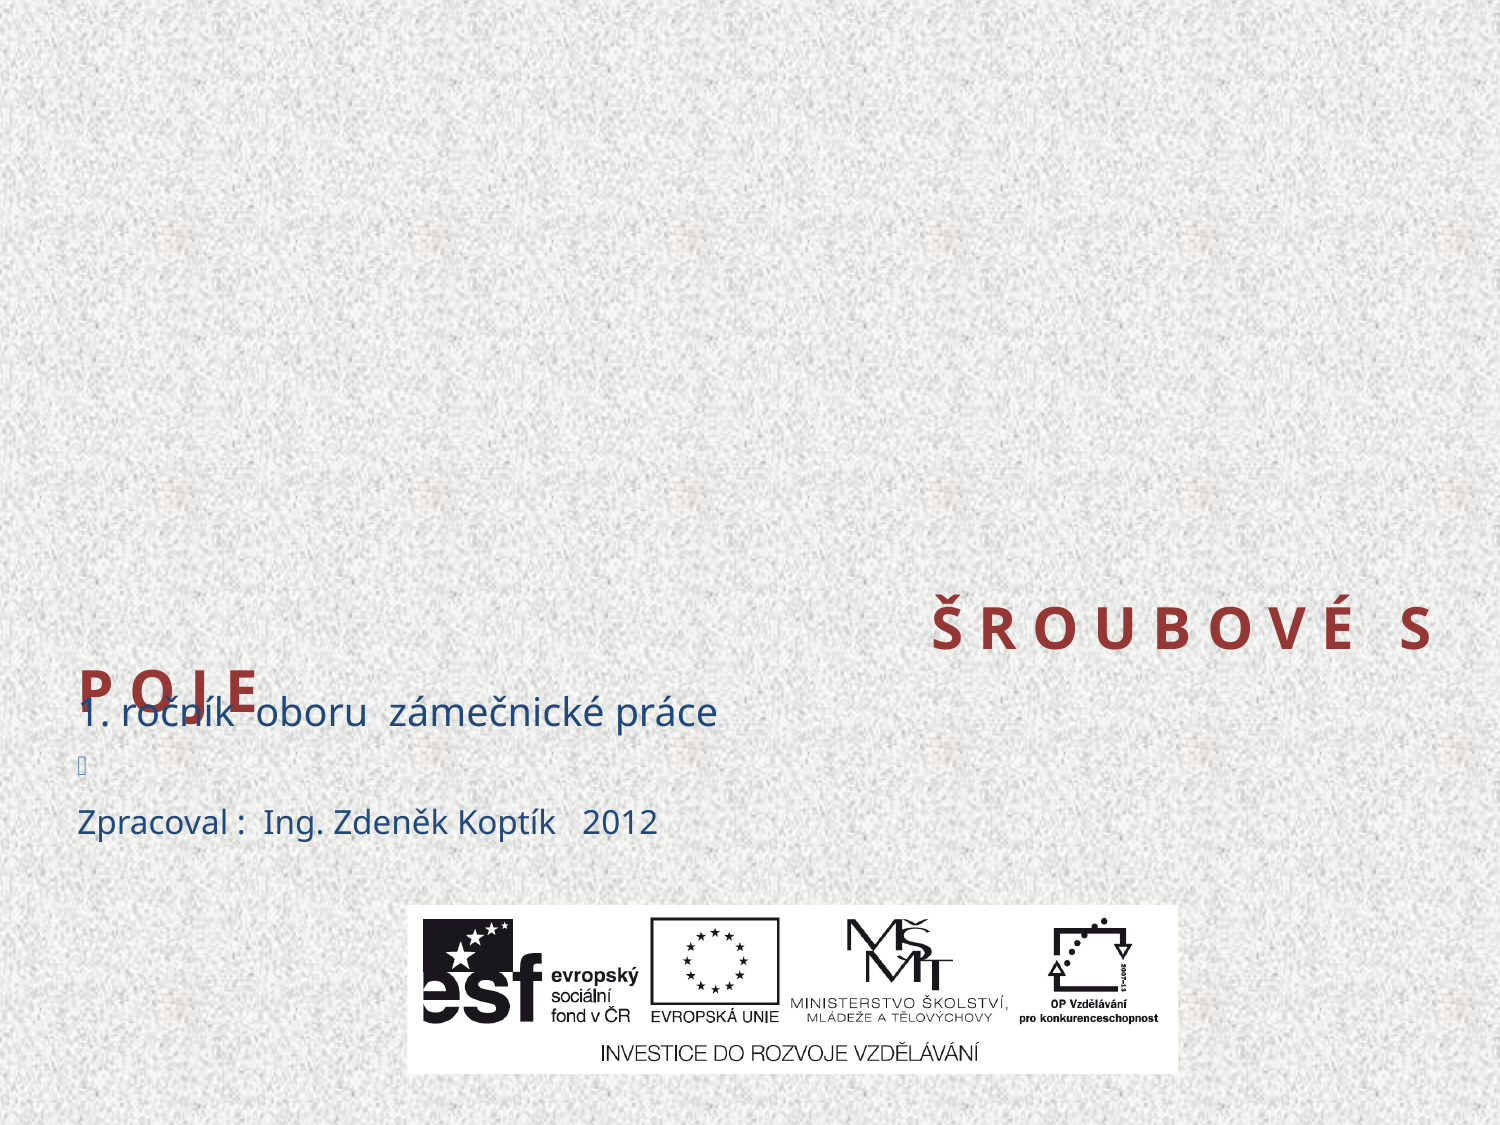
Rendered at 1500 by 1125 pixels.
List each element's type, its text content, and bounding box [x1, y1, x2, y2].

picture [407, 905, 1179, 1074]
subtitle Š R O U B O V É S P O J E [62, 339, 1450, 490]
title 1. ročník oboru zámečnické práce Zpracoval : Ing. Zdeněk Koptík 2012 [62, 679, 1450, 881]
